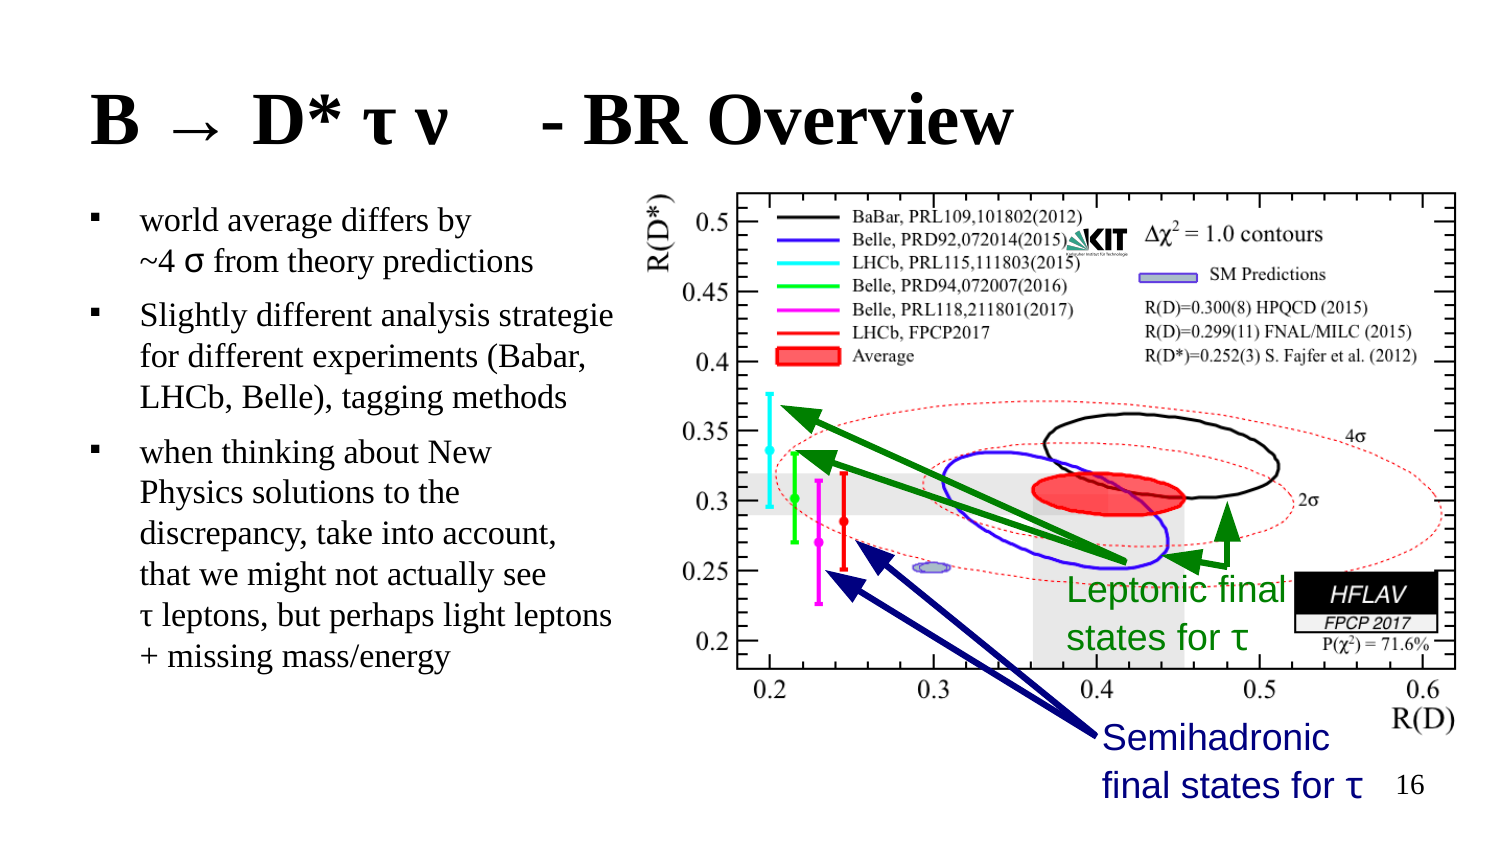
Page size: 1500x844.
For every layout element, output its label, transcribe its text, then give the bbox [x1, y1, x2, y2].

text_box Semihadronic final states for τ [1087, 708, 1500, 809]
text_box Leptonic final states for τ [1051, 561, 1487, 661]
title B → D* τ ν - BR Overview [75, 33, 1425, 175]
picture [614, 164, 1500, 766]
list world average differs by ~4 σ from theory predictions Slightly different analysis strategies for different experiments (Babar, LHCb, Belle), tagging methods when thinking about New Physics solutions to the discrepancy, take into account, that we might not actually see τ leptons, but perhaps light leptons + missing mass/energy [75, 197, 614, 687]
